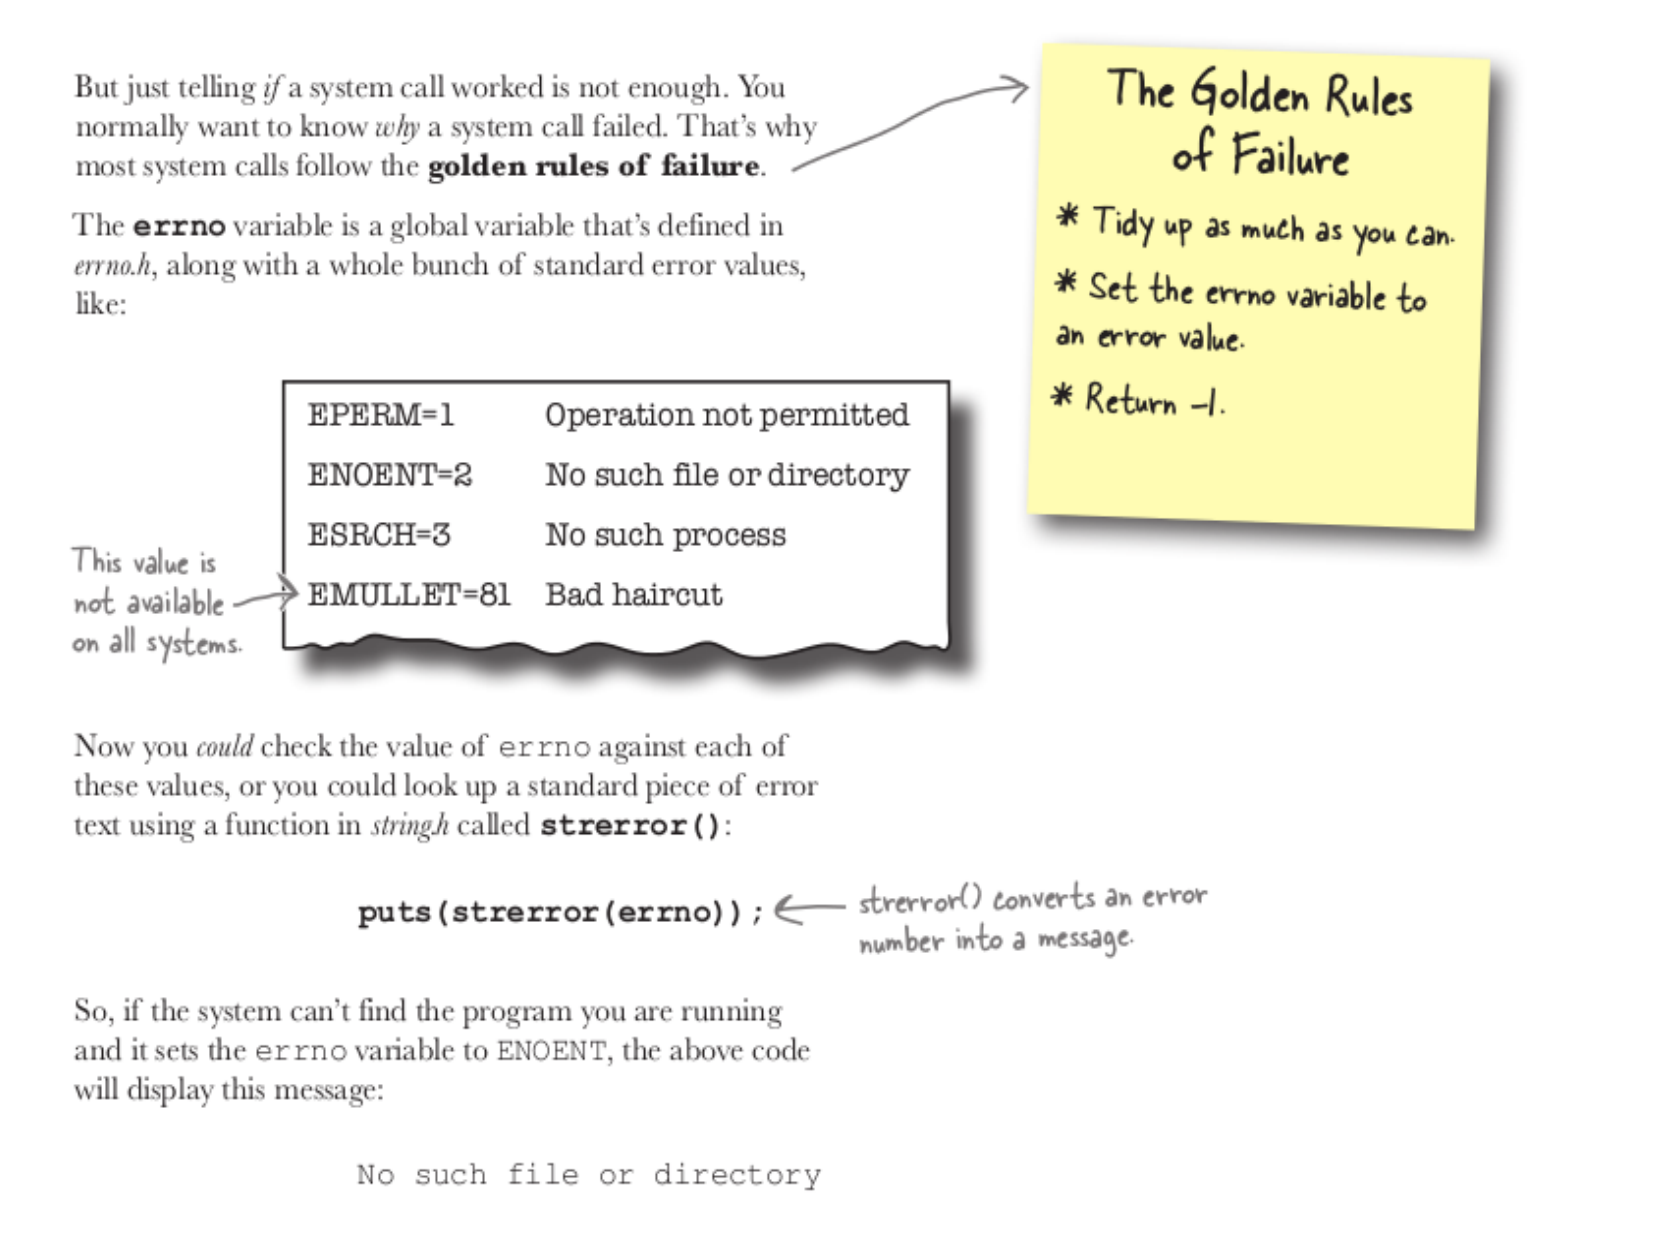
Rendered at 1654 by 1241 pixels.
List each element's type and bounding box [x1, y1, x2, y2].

picture [47, 23, 1583, 1205]
